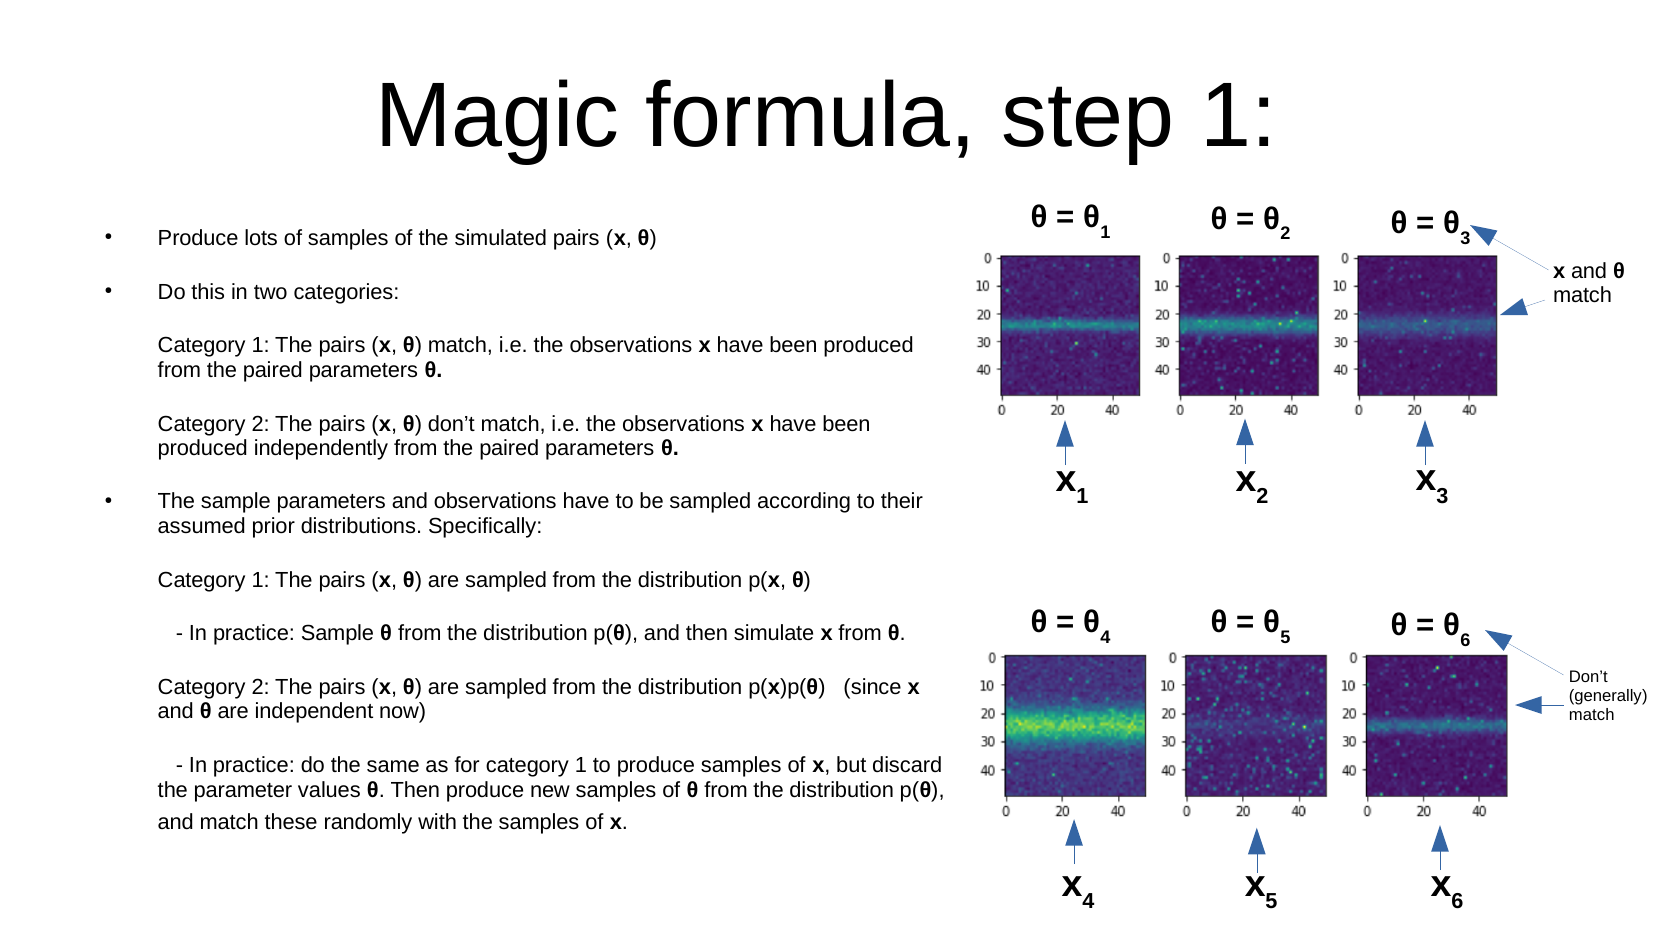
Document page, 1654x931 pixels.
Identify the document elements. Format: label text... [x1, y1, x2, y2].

text_box θ = θ5 [1125, 597, 1336, 661]
text_box x1 [1040, 450, 1111, 526]
list Produce lots of samples of the simulated pairs (x, θ) Do this in two categories: Category 1: The pairs (x, θ) match, i.e. the observations x have been produced from the paired parameters θ. Category 2: The pairs (x, θ) don’t match, i.e. the observations x have been produced independently from the paired parameters θ. The sample parameters and observations have to be sampled according to their assumed prior distributions. Specifically: Category 1: The pairs (x, θ) are sampled from the distribution p(x, θ) - In practice: Sample θ from the distribution p(θ), and then simulate x from θ. Category 2: The pairs (x, θ) are sampled from the distribution p(x)p(θ) (since x and θ are independent now) - In practice: do the same as for category 1 to produce samples of x, but discard the parameter values θ. Then produce new samples of θ from the distribution p(θ), and match these randomly with the samples of x. [86, 225, 961, 871]
text_box Don’t (generally) match [1554, 660, 1654, 751]
picture [972, 649, 1521, 826]
text_box θ = θ2 [1156, 193, 1366, 256]
text_box θ = θ6 [1305, 600, 1516, 663]
text_box x and θ match [1538, 251, 1654, 342]
title Magic formula, step 1: [82, 37, 1571, 193]
text_box x6 [1415, 855, 1486, 931]
text_box θ = θ3 [1305, 198, 1546, 271]
text_box θ = θ4 [945, 597, 1125, 661]
picture [960, 256, 1516, 425]
text_box x4 [1046, 855, 1116, 931]
text_box θ = θ1 [945, 192, 1156, 256]
text_box x2 [1220, 450, 1291, 526]
text_box x3 [1400, 449, 1471, 525]
text_box x5 [1230, 855, 1300, 931]
